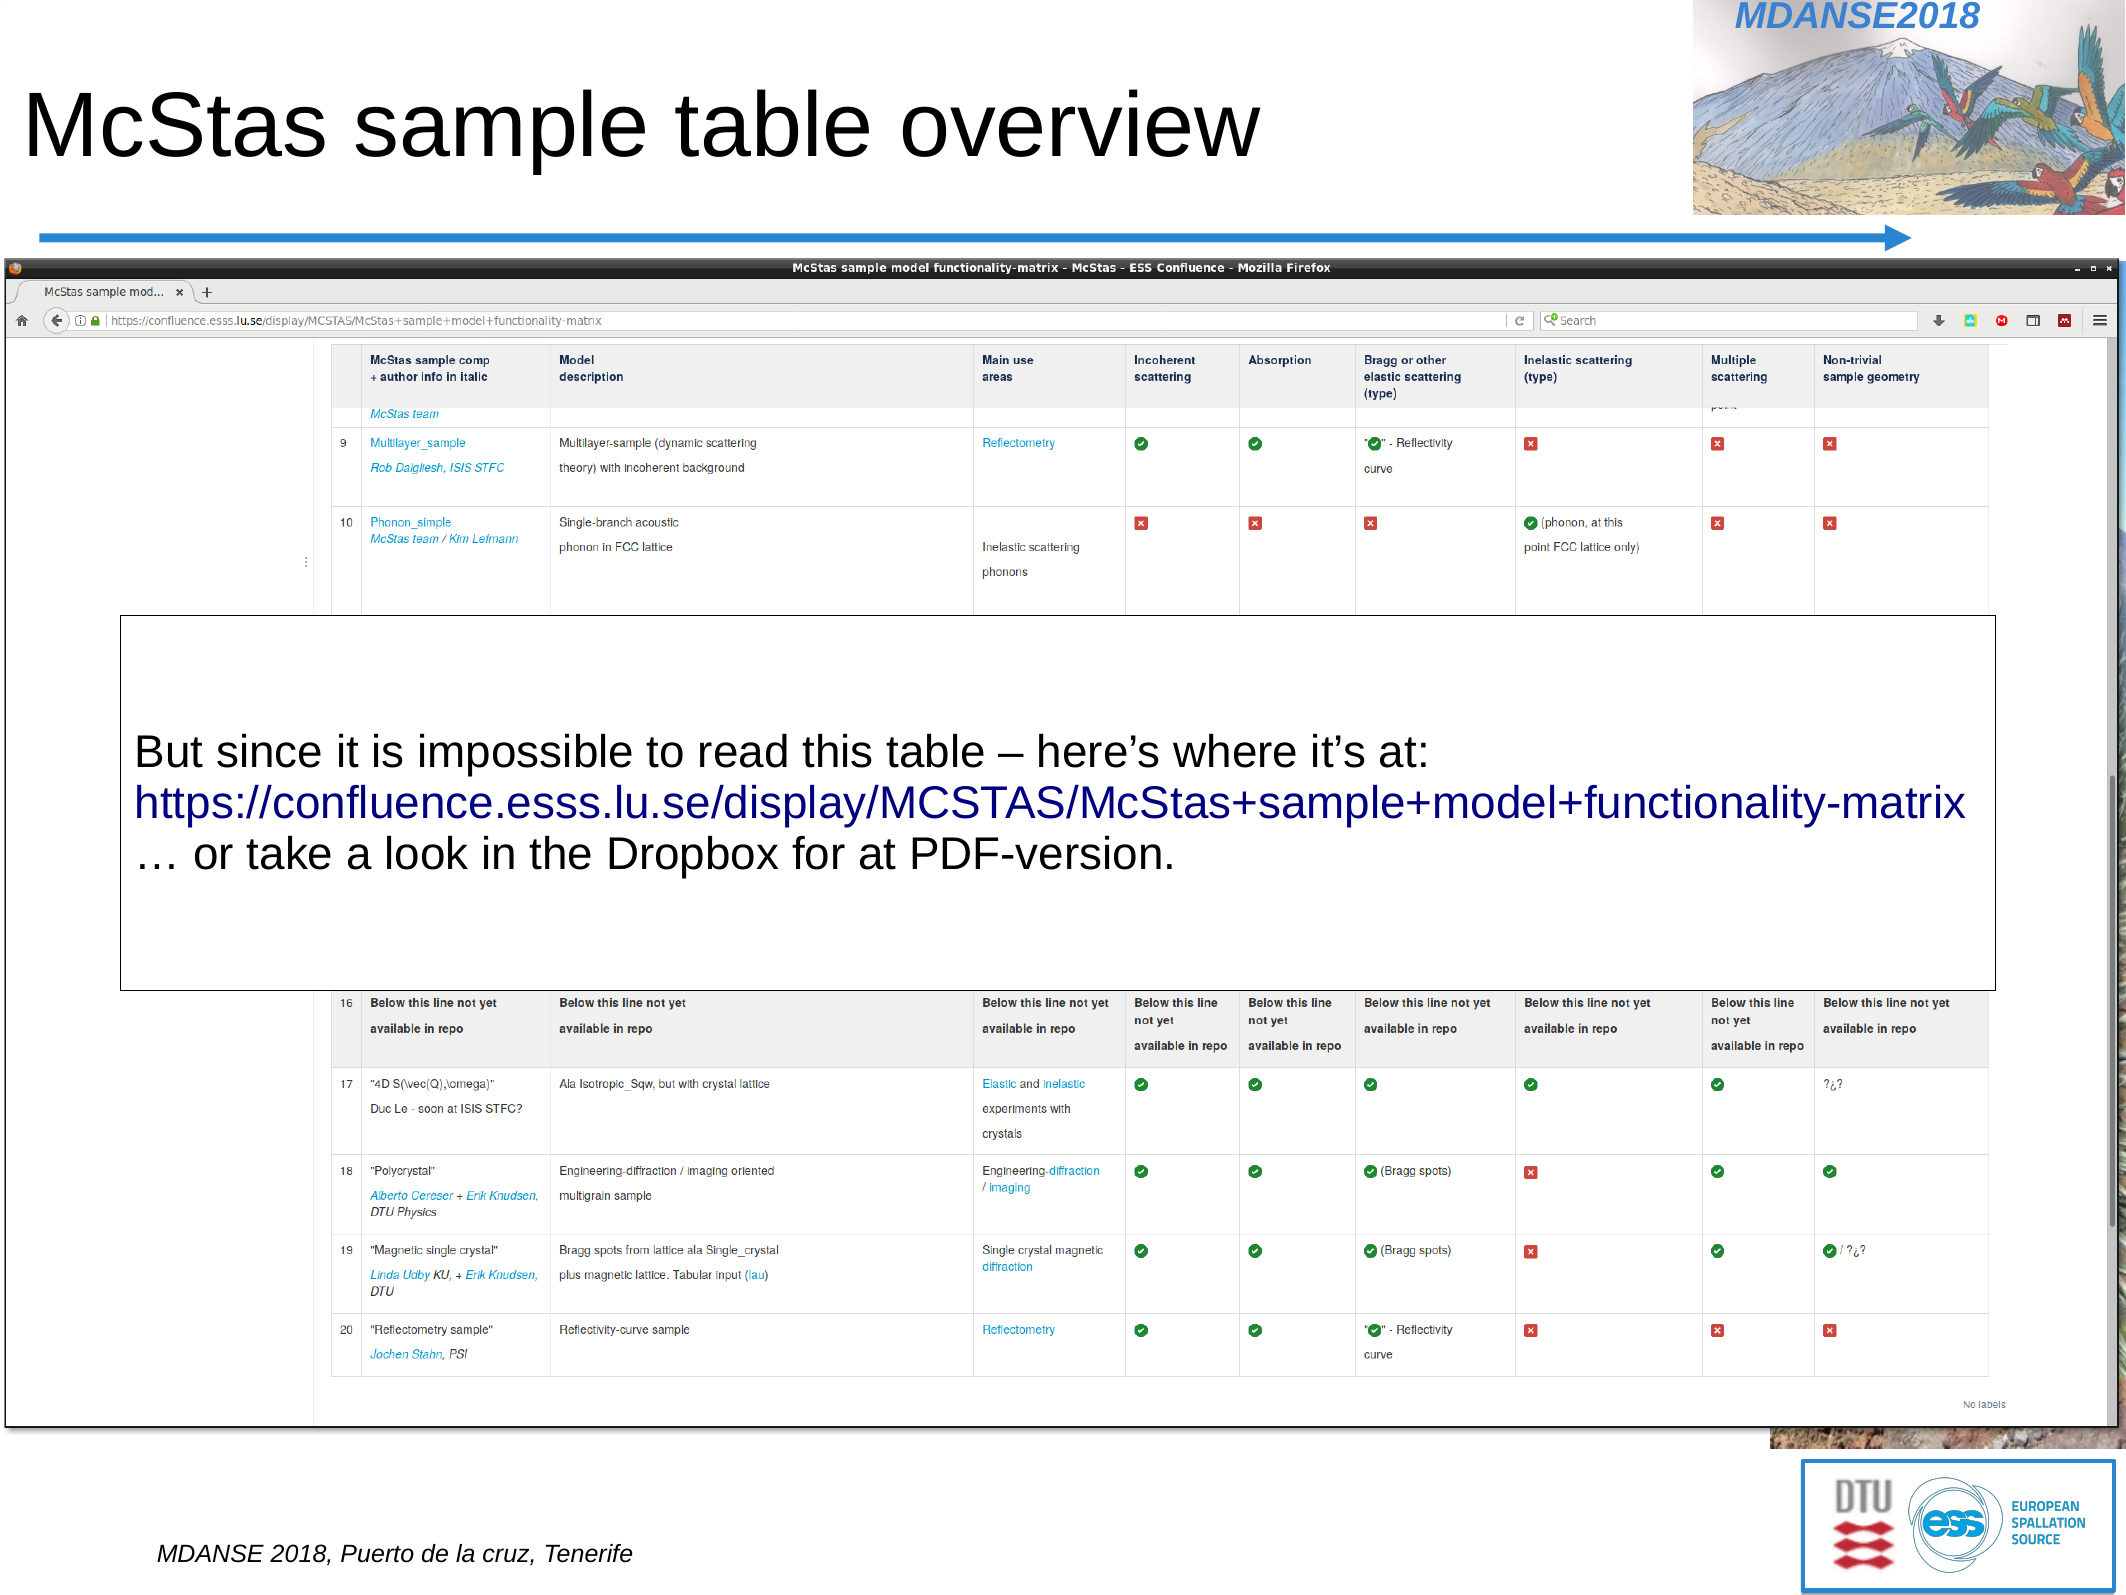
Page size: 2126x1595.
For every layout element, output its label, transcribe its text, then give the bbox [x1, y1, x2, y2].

picture [1693, 0, 2125, 215]
picture [1832, 1477, 1897, 1573]
picture [1908, 1477, 2085, 1573]
picture [0, 254, 2126, 1449]
text_box But since it is impossible to read this table – here’s where it’s at: https://confluence.esss.lu.se/display/MCSTAS/McStas+sample+model+functionality-matrix … or take a look in the Dropbox for at PDF-version. [120, 615, 1996, 991]
title McStas sample table overview [22, 40, 1938, 209]
